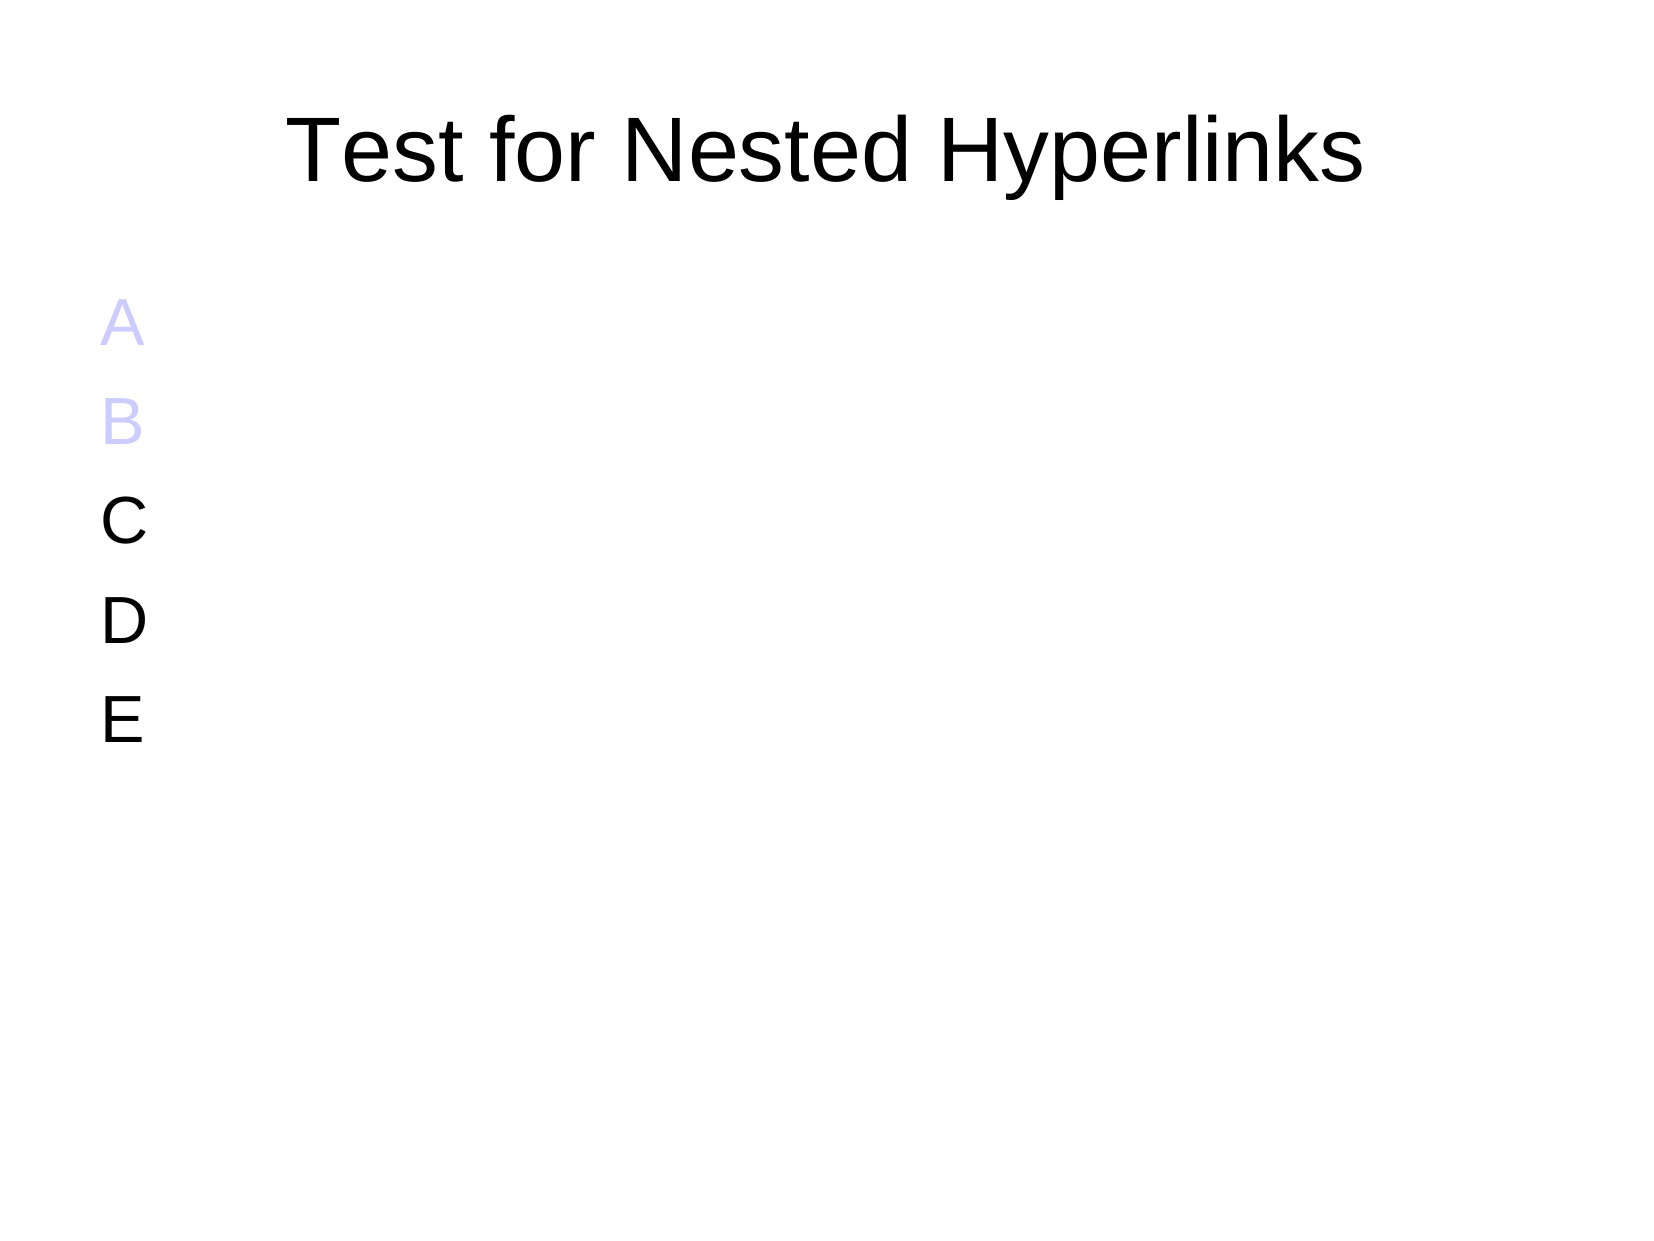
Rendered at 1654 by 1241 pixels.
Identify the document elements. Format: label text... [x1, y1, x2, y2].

title Test for Nested Hyperlinks [82, 56, 1571, 250]
list A B C D E [82, 290, 1571, 1094]
